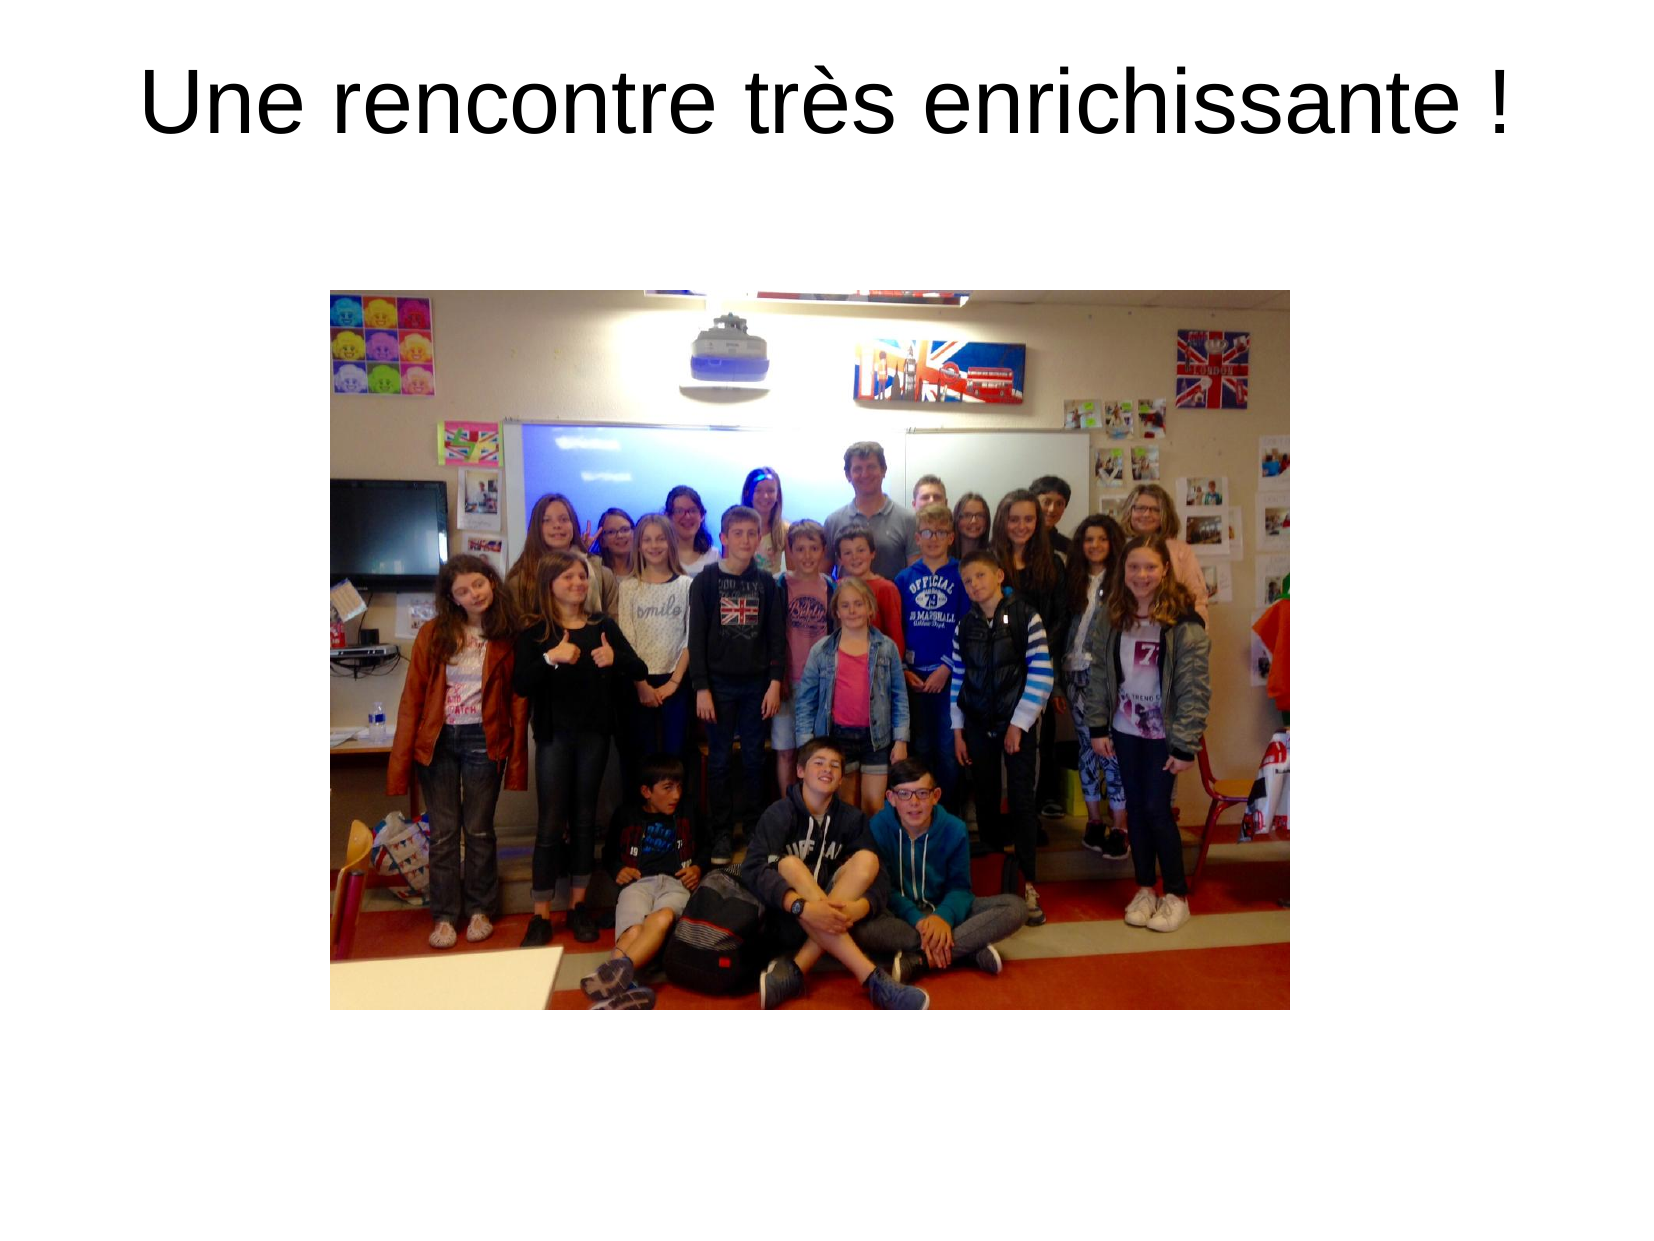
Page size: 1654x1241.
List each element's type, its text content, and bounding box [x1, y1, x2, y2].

title Une rencontre très enrichissante ! [82, 49, 1571, 257]
picture [330, 290, 1290, 1010]
